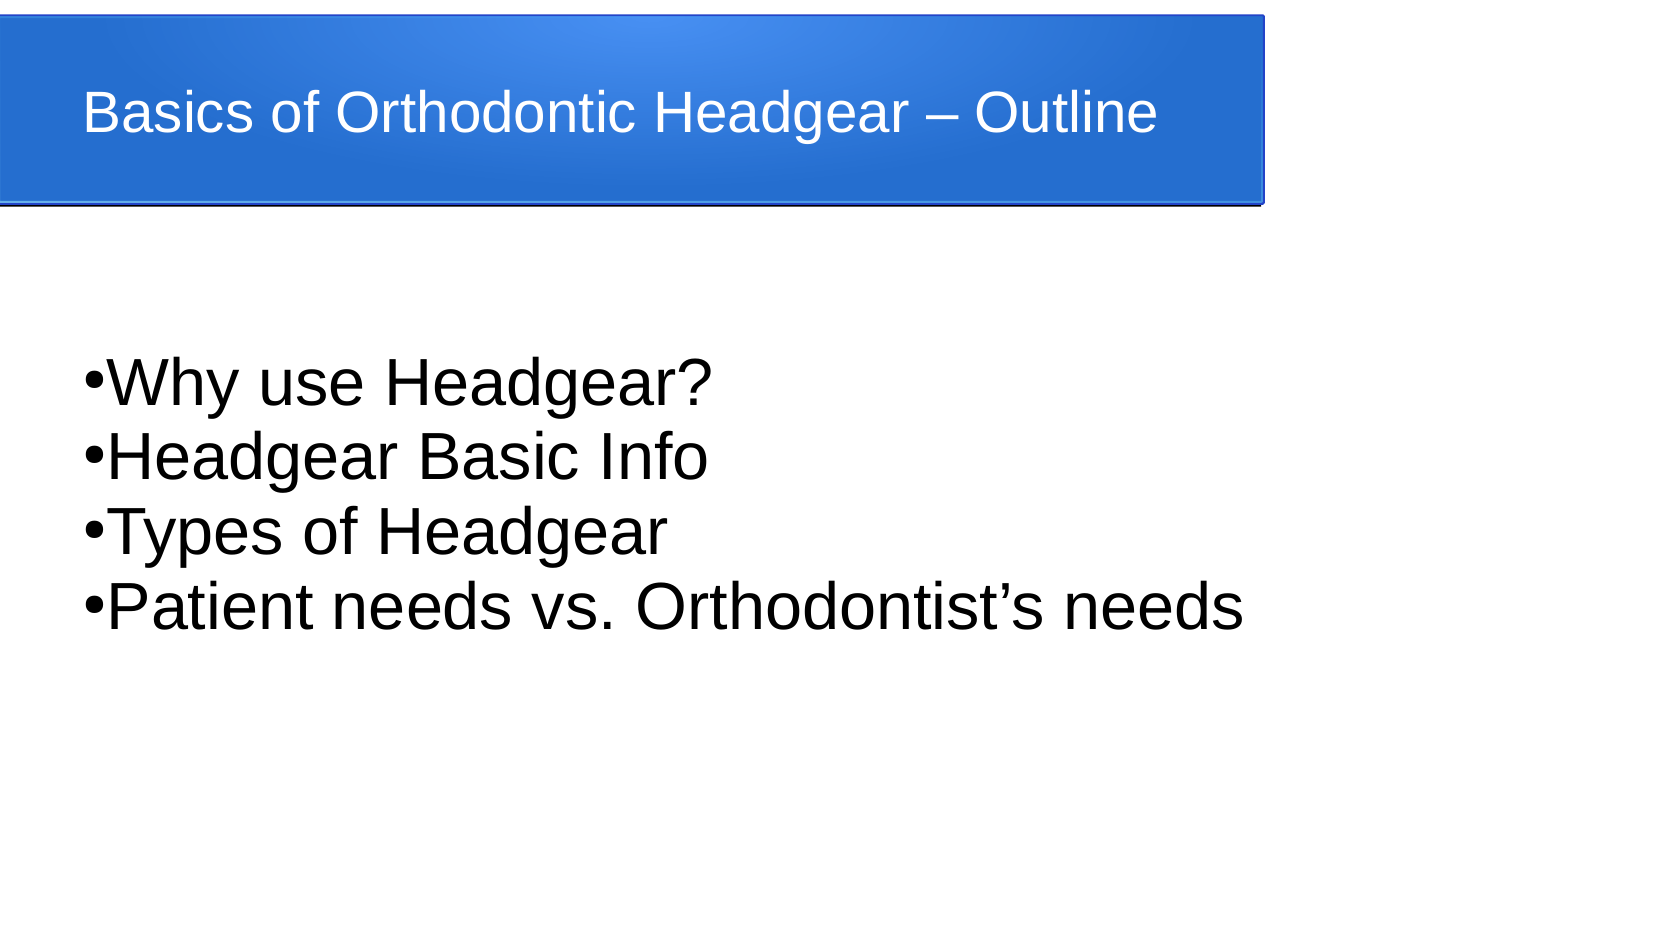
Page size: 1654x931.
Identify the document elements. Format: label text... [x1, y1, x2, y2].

subtitle Why use Headgear? Headgear Basic Info Types of Headgear Patient needs vs. Orthodontist’s needs [82, 224, 1571, 764]
title Basics of Orthodontic Headgear – Outline [82, 35, 1235, 189]
